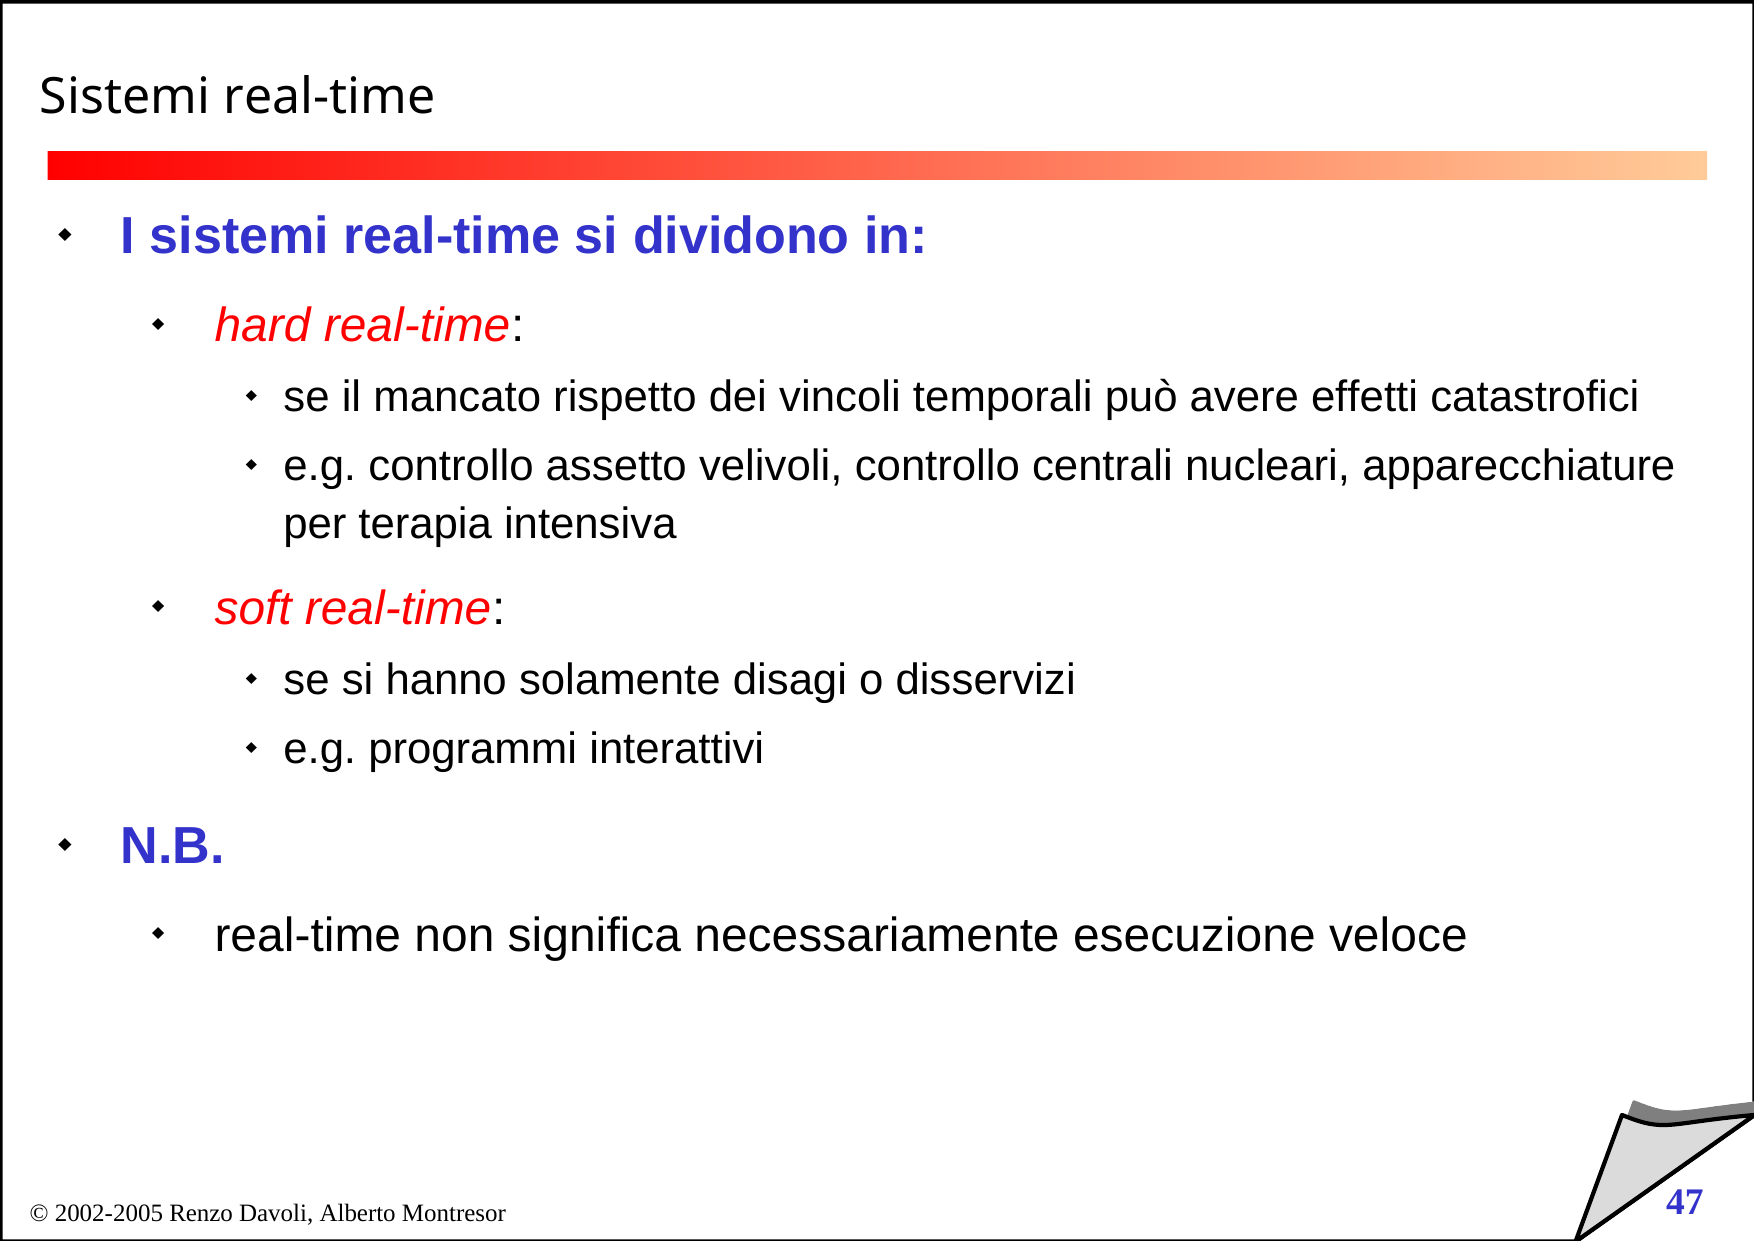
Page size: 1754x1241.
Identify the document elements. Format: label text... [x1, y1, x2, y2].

list I sistemi real-time si dividono in: hard real-time: se il mancato rispetto dei vincoli temporali può avere effetti catastrofici e.g. controllo assetto velivoli, controllo centrali nucleari, apparecchiature per terapia intensiva soft real-time: se si hanno solamente disagi o disservizi e.g. programmi interattivi N.B. real-time non significa necessariamente esecuzione veloce [58, 206, 1696, 1060]
title Sistemi real-time [40, 49, 1713, 144]
